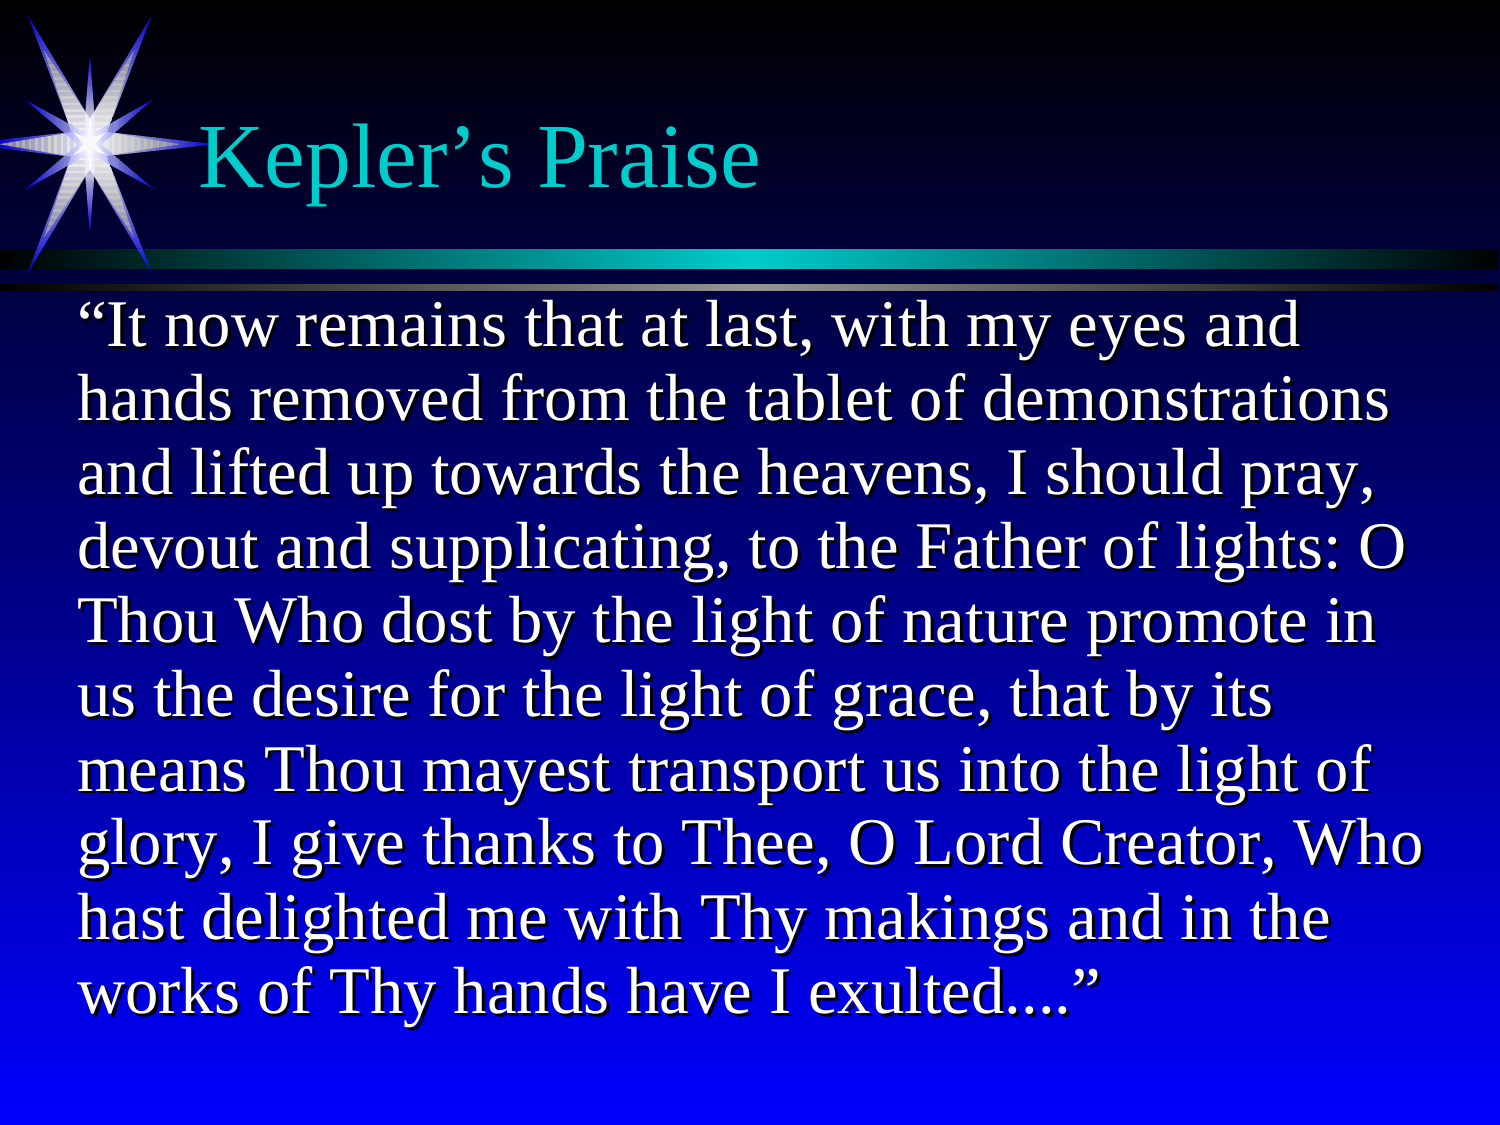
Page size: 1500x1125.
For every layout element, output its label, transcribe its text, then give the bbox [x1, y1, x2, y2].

text_box “It now remains that at last, with my eyes and hands removed from the tablet of demonstrations and lifted up towards the heavens, I should pray, devout and supplicating, to the Father of lights: O Thou Who dost by the light of nature promote in us the desire for the light of grace, that by its means Thou mayest transport us into the light of glory, I give thanks to Thee, O Lord Creator, Who hast delighted me with Thy makings and in the works of Thy hands have I exulted....” [62, 279, 1450, 1036]
title Kepler’s Praise [183, 27, 1459, 216]
